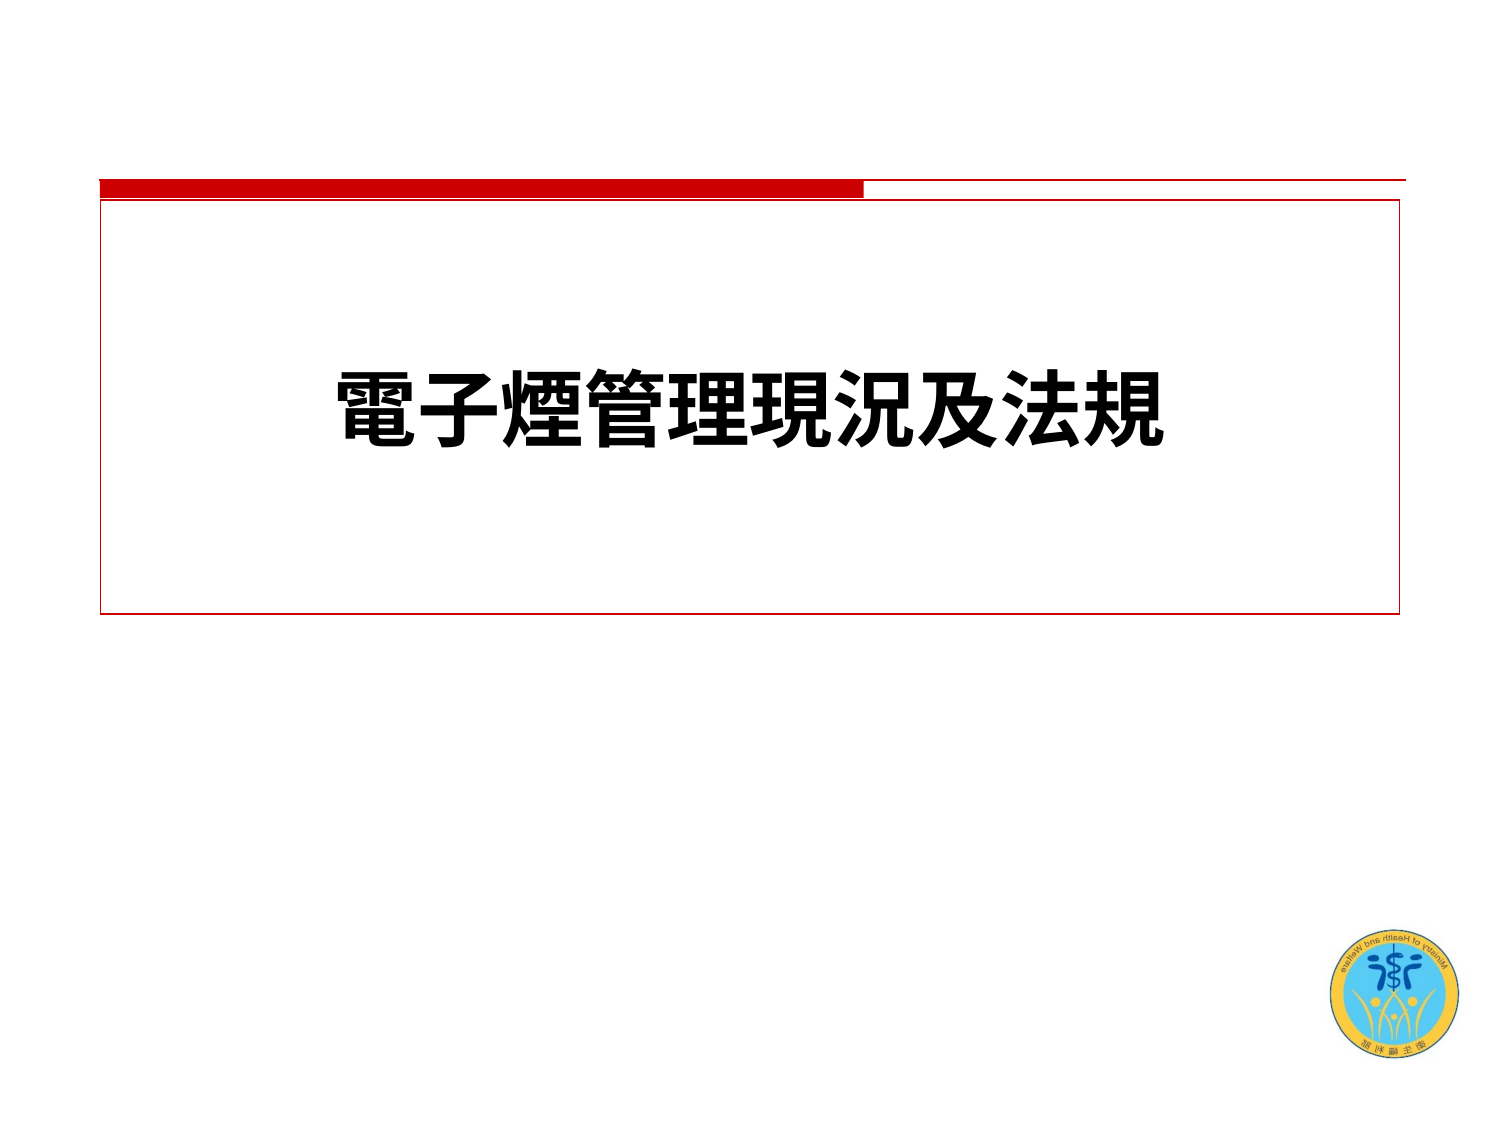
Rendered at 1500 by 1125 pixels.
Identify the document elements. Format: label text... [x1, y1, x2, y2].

text_box 電子煙管理現況及法規 [100, 200, 1400, 614]
picture [1323, 927, 1468, 1062]
